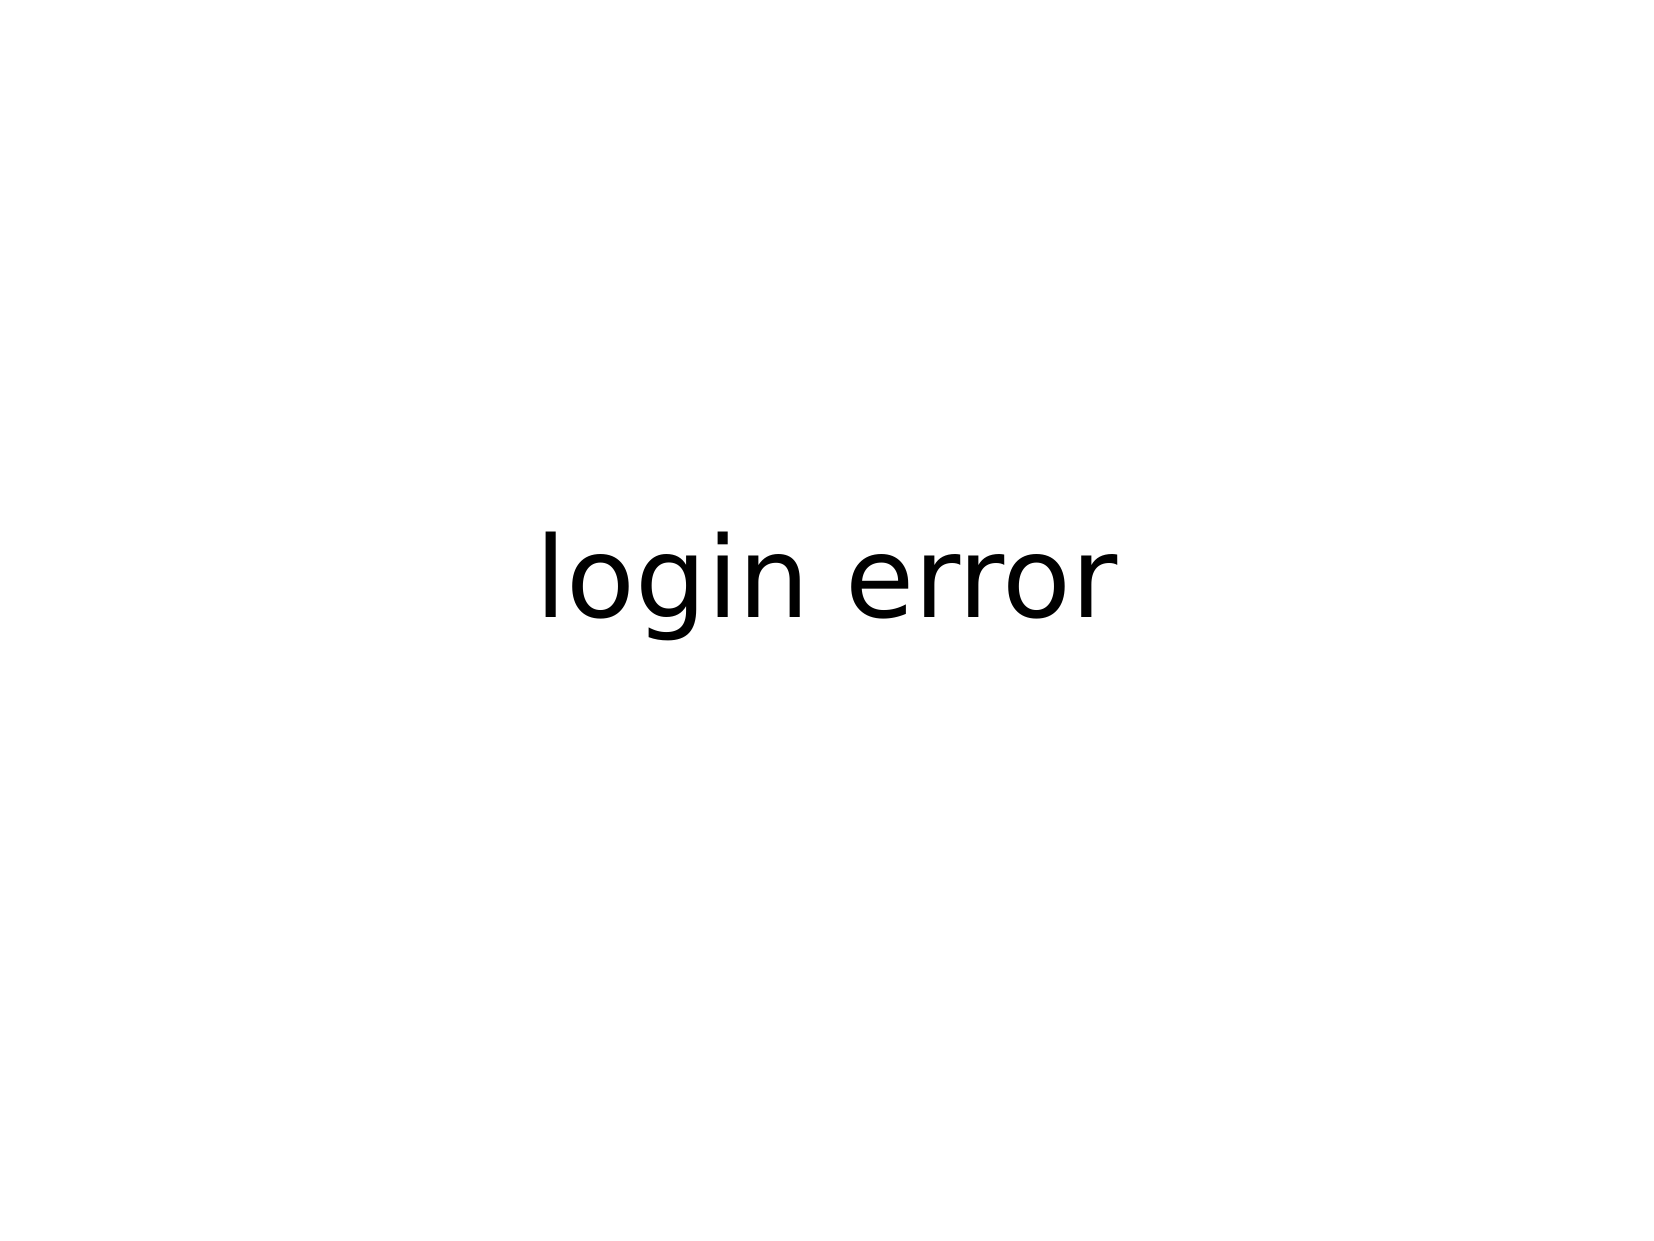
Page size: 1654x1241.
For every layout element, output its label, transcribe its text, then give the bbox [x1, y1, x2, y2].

subtitle login error [82, 49, 1571, 1109]
